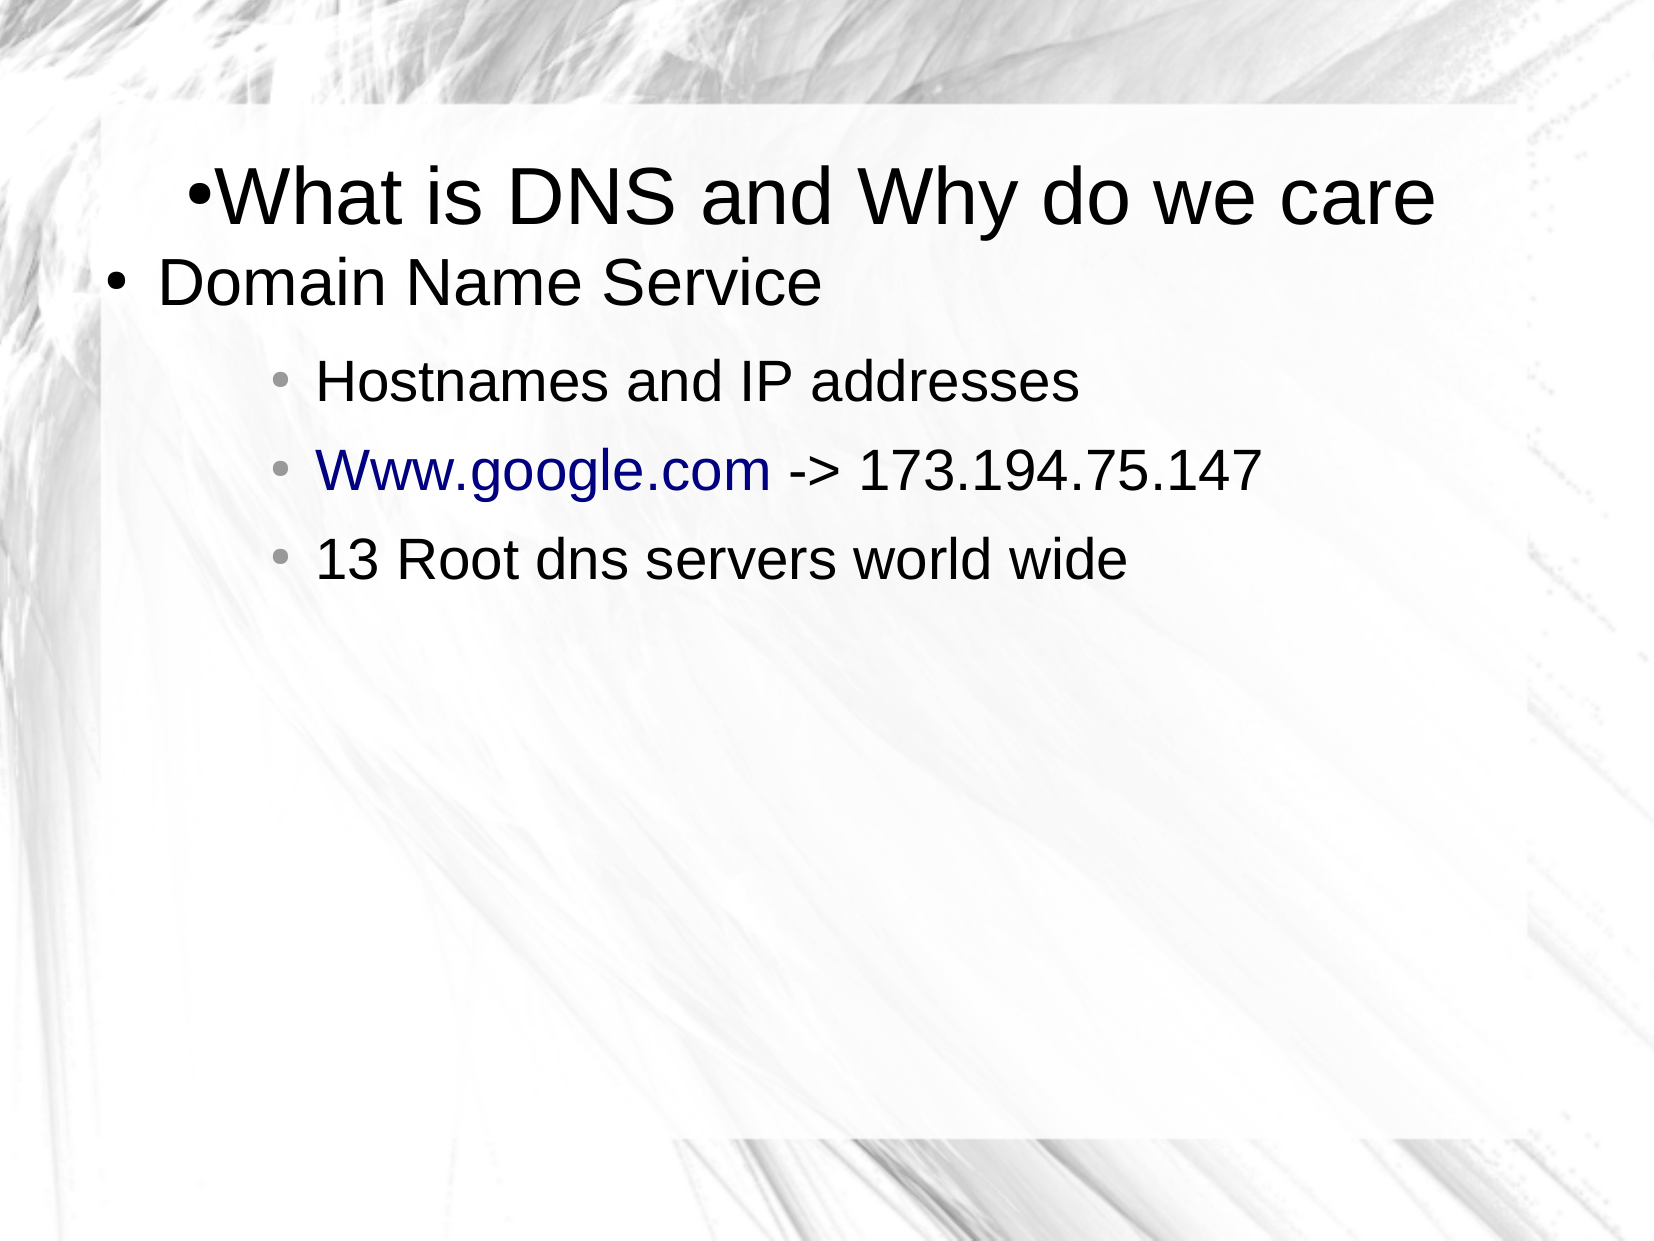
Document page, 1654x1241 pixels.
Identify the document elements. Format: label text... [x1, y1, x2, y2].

picture [0, 0, 1654, 1241]
list Domain Name Service Hostnames and IP addresses Www.google.com -> 173.194.75.147 13 Root dns servers world wide [86, 244, 1576, 1039]
title What is DNS and Why do we care [118, 112, 1506, 244]
